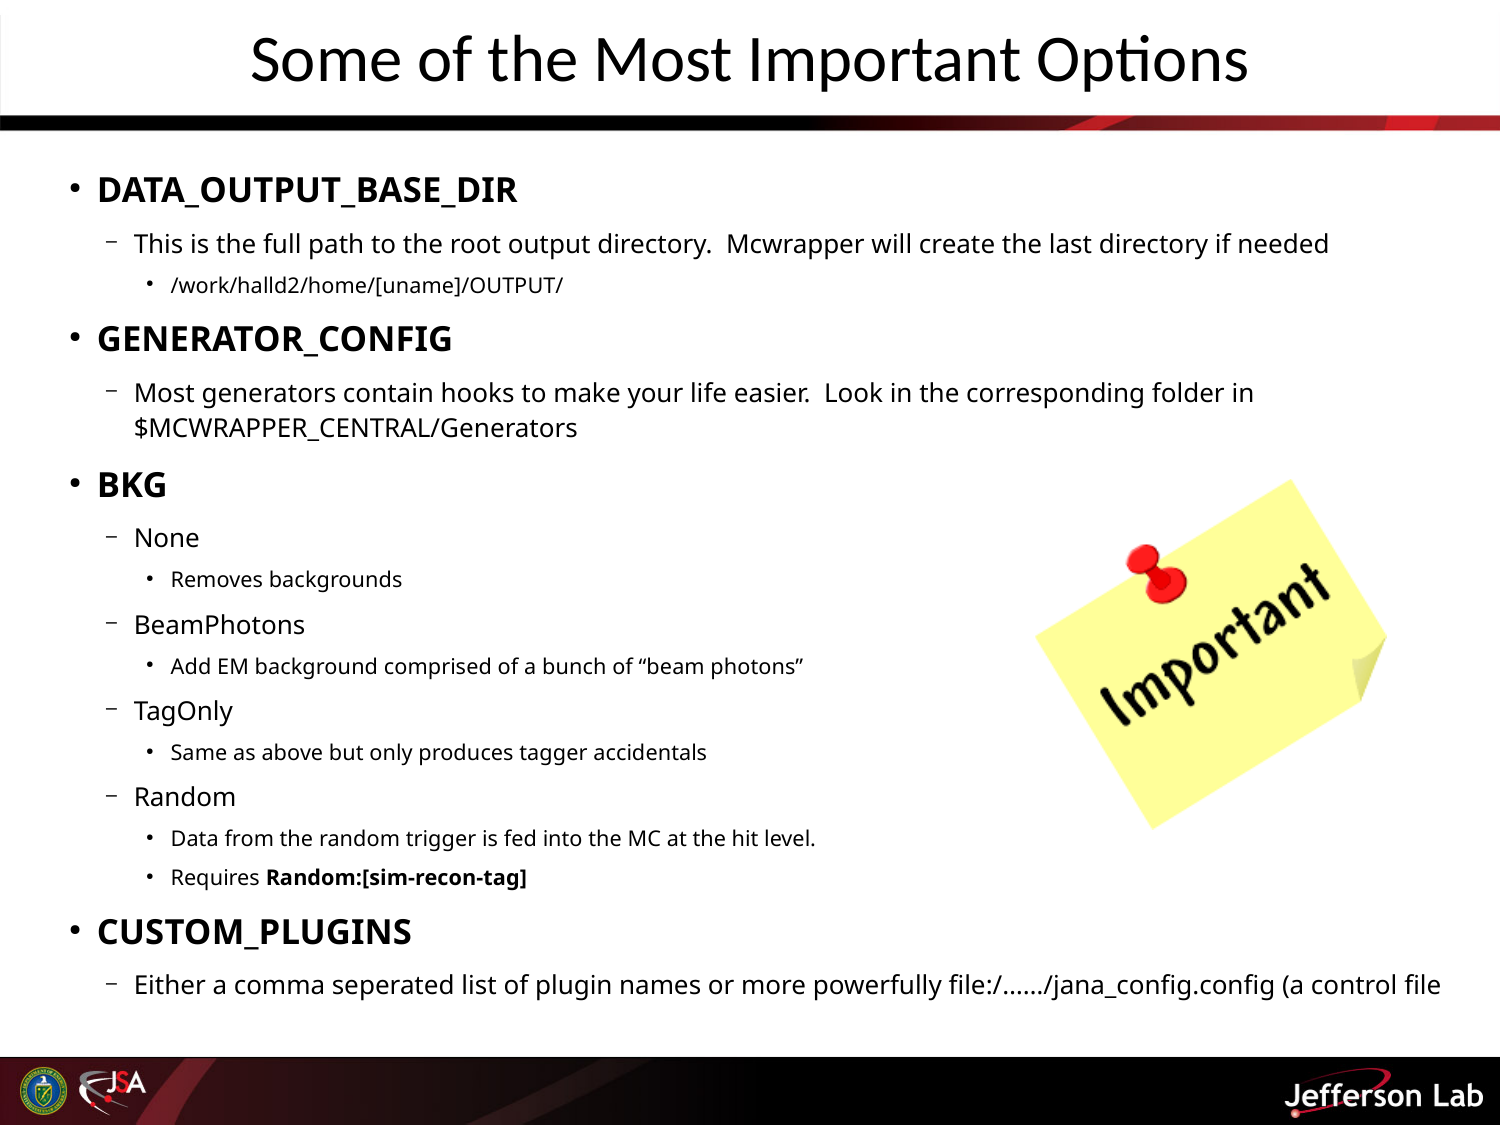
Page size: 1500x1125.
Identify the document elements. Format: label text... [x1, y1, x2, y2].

title Some of the Most Important Options [75, 15, 1425, 114]
list DATA_OUTPUT_BASE_DIR This is the full path to the root output directory. Mcwrapper will create the last directory if needed /work/halld2/home/[uname]/OUTPUT/ GENERATOR_CONFIG Most generators contain hooks to make your life easier. Look in the corresponding folder in $MCWRAPPER_CENTRAL/Generators BKG None Removes backgrounds BeamPhotons Add EM background comprised of a bunch of “beam photons” TagOnly Same as above but only produces tagger accidentals Random Data from the random trigger is fed into the MC at the hit level. Requires Random:[sim-recon-tag] CUSTOM_PLUGINS Either a comma seperated list of plugin names or more powerfully file:/……/jana_config.config (a control file [60, 165, 1456, 1006]
picture [0, 0, 1500, 1125]
